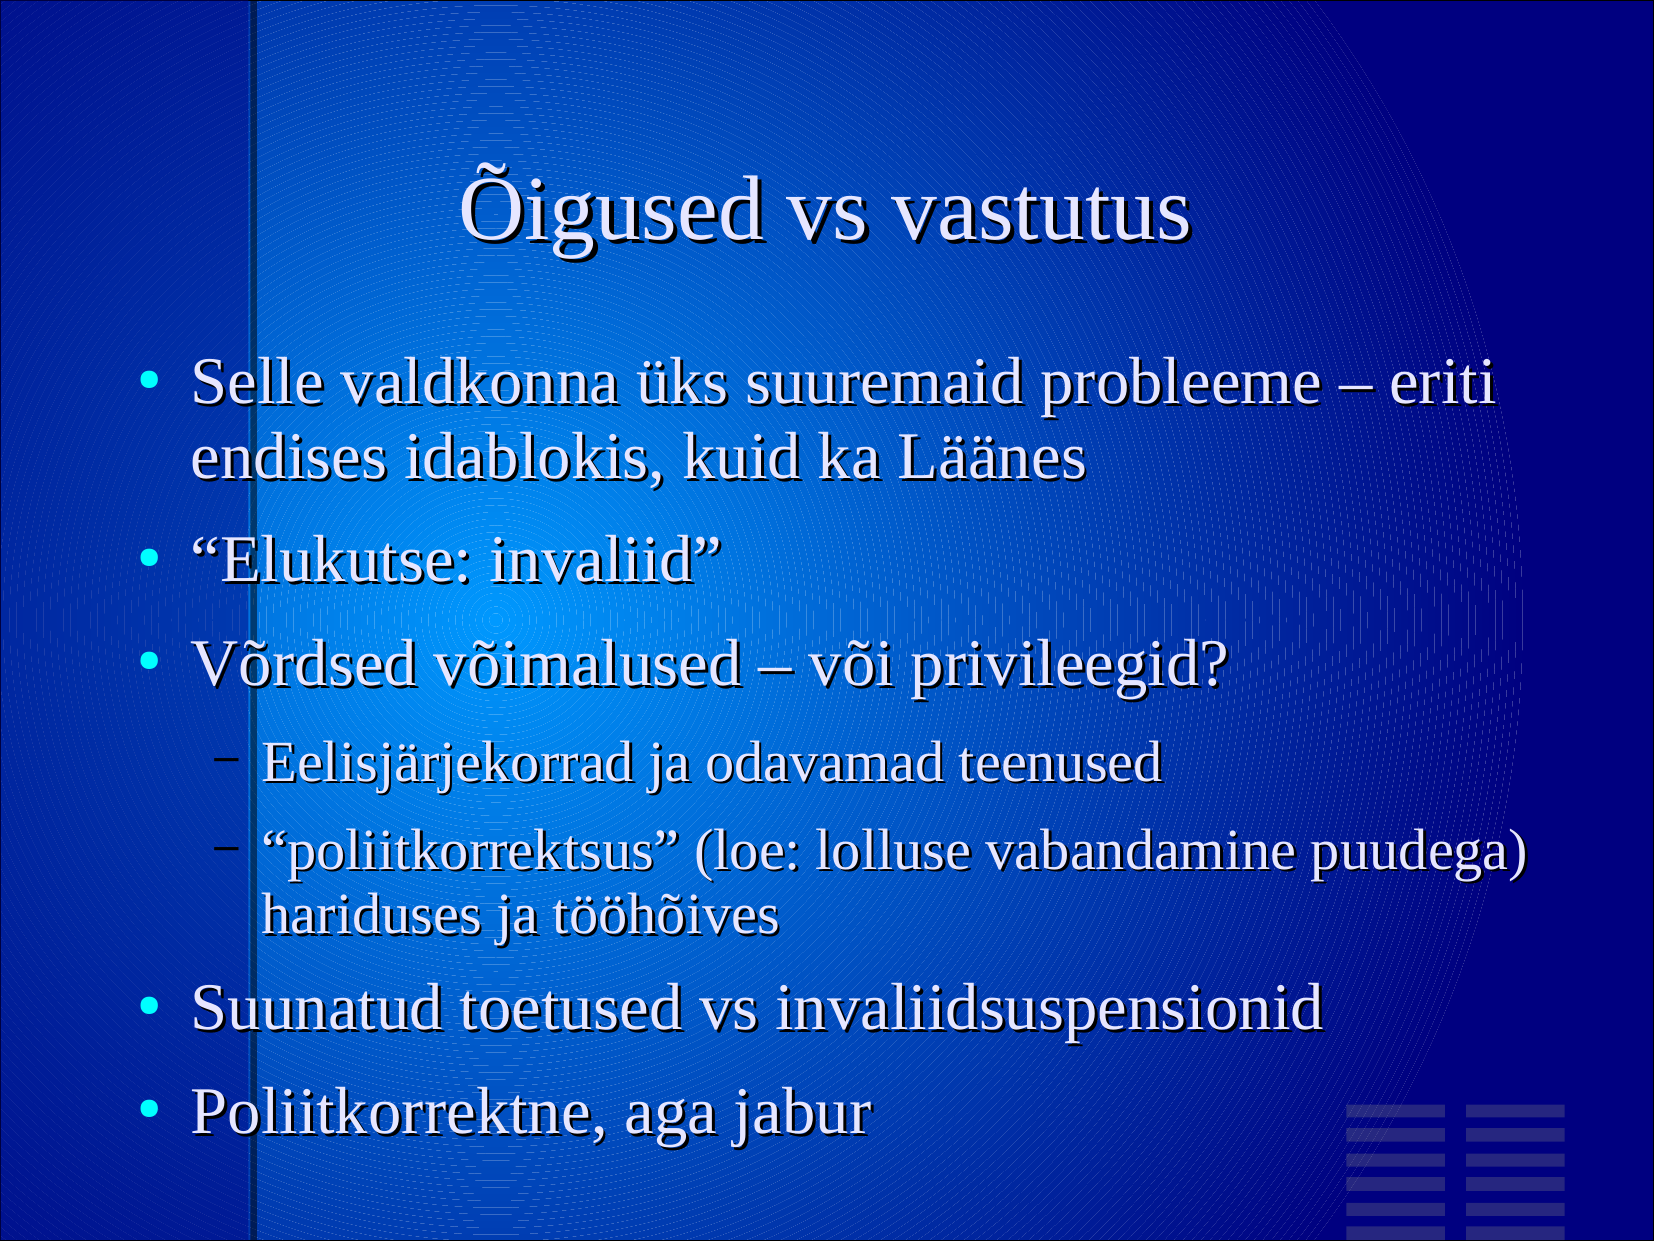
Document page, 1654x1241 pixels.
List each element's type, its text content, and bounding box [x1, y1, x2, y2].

list Selle valdkonna üks suuremaid probleeme – eriti endises idablokis, kuid ka Läänes “Elukutse: invaliid” Võrdsed võimalused – või privileegid? Eelisjärjekorrad ja odavamad teenused “poliitkorrektsus” (loe: lolluse vabandamine puudega) hariduses ja tööhõives Suunatud toetused vs invaliidsuspensionid Poliitkorrektne, aga jabur [119, 344, 1533, 1148]
title Õigused vs vastutus [119, 104, 1533, 313]
